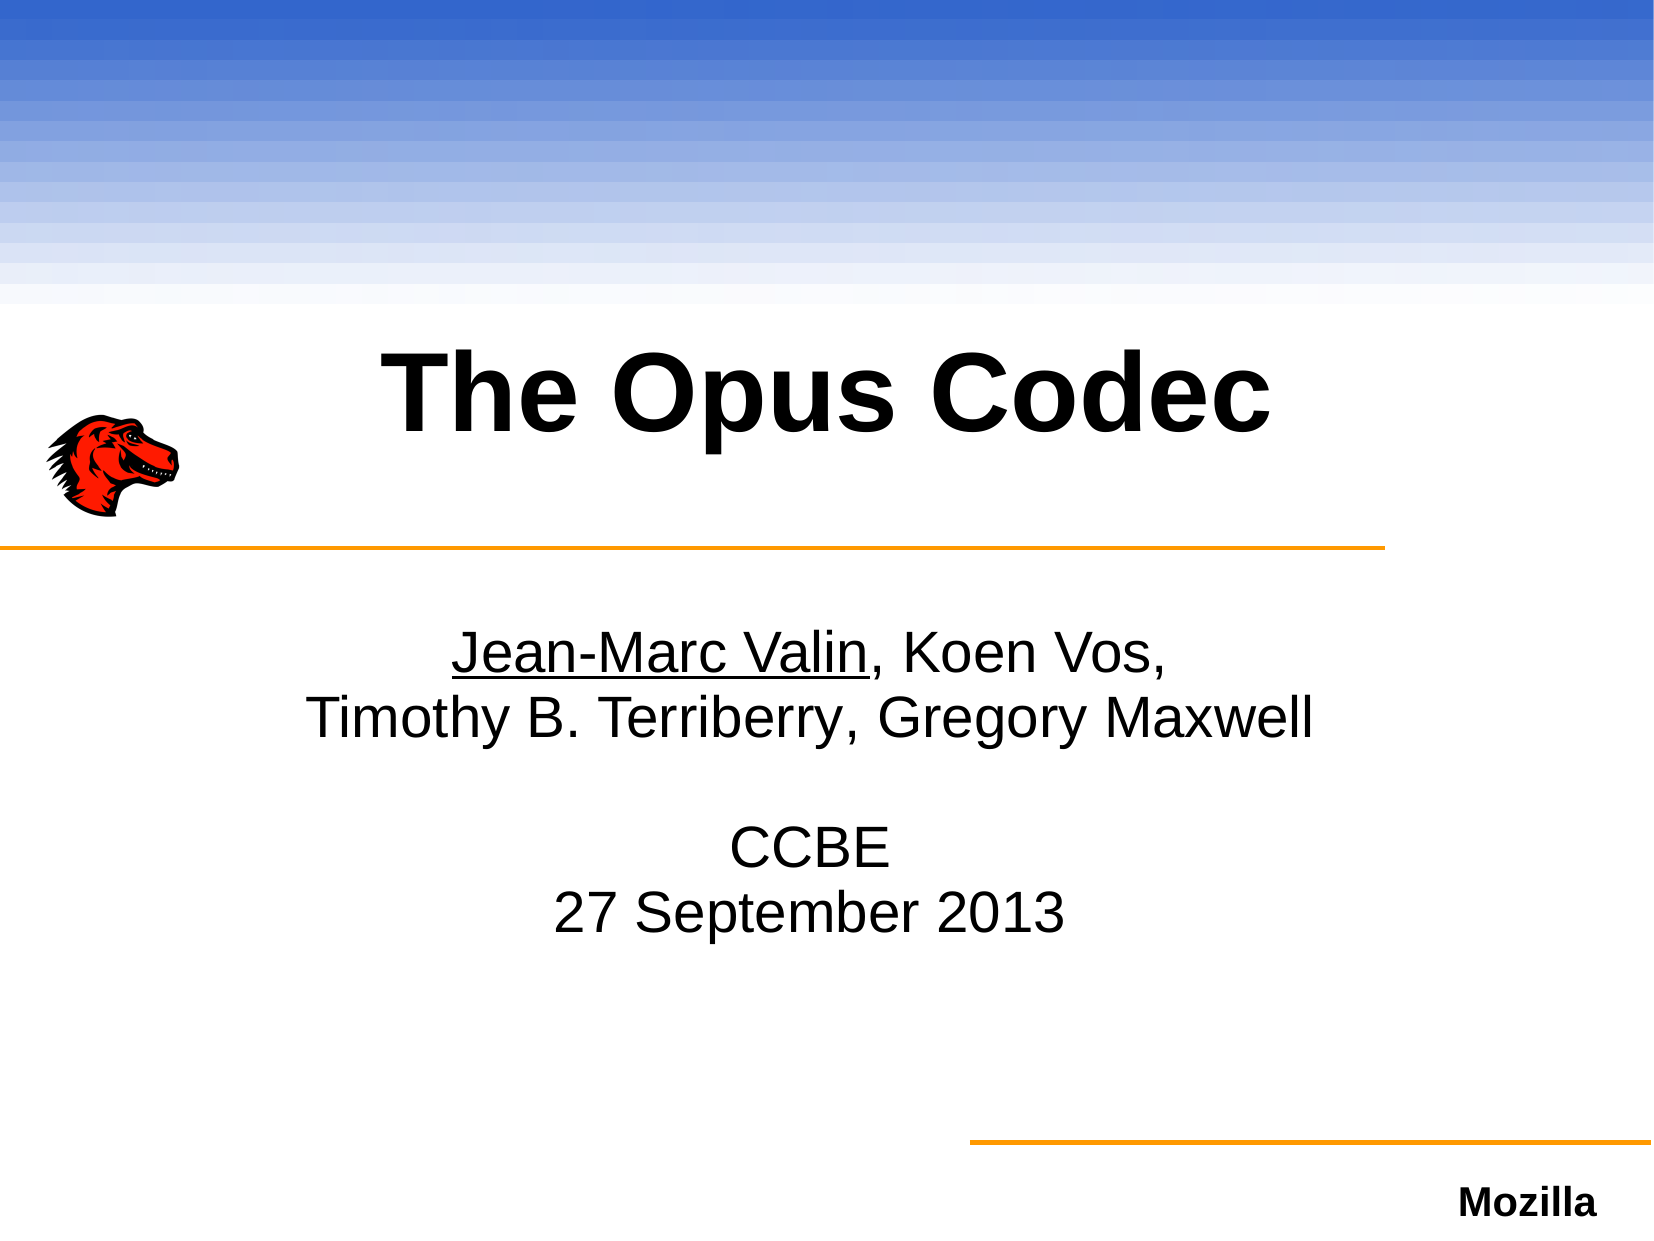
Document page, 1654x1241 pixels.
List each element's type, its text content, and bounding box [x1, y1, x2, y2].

subtitle Jean-Marc Valin, Koen Vos, Timothy B. Terriberry, Gregory Maxwell CCBE 27 September 2013 [82, 555, 1538, 1010]
title The Opus Codec [82, 288, 1571, 496]
picture [0, 0, 1654, 1241]
